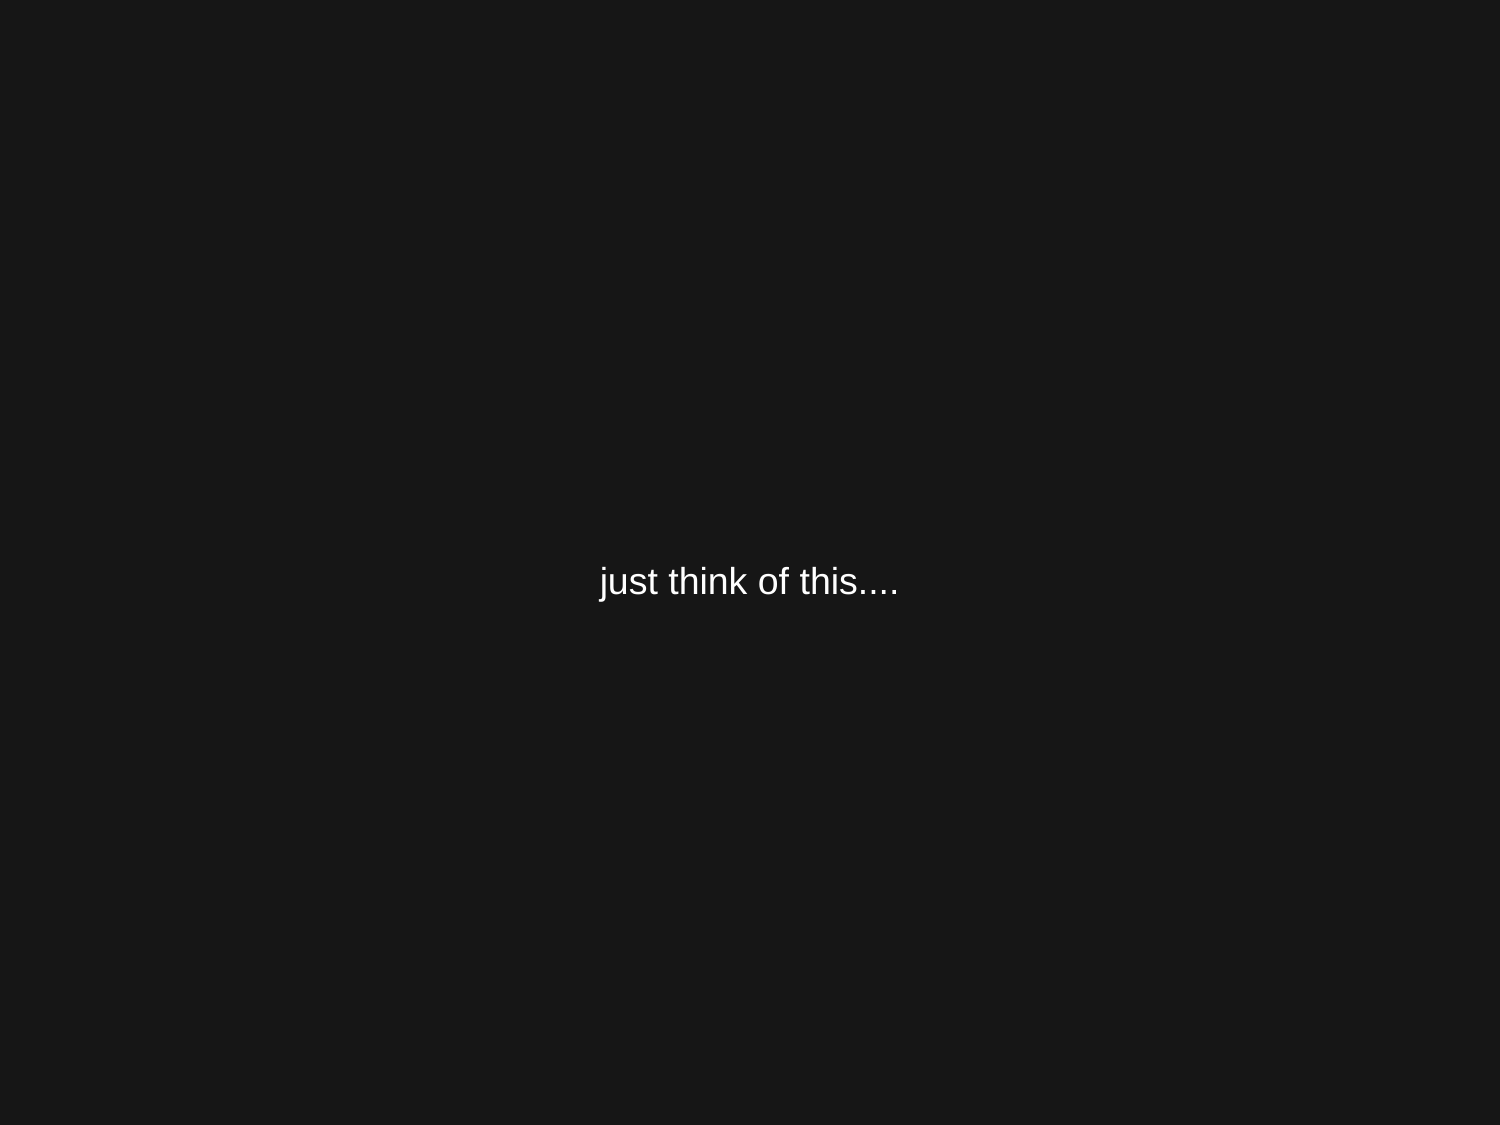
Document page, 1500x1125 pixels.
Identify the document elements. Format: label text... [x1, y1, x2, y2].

text_box just think of this.... [0, 549, 1500, 611]
